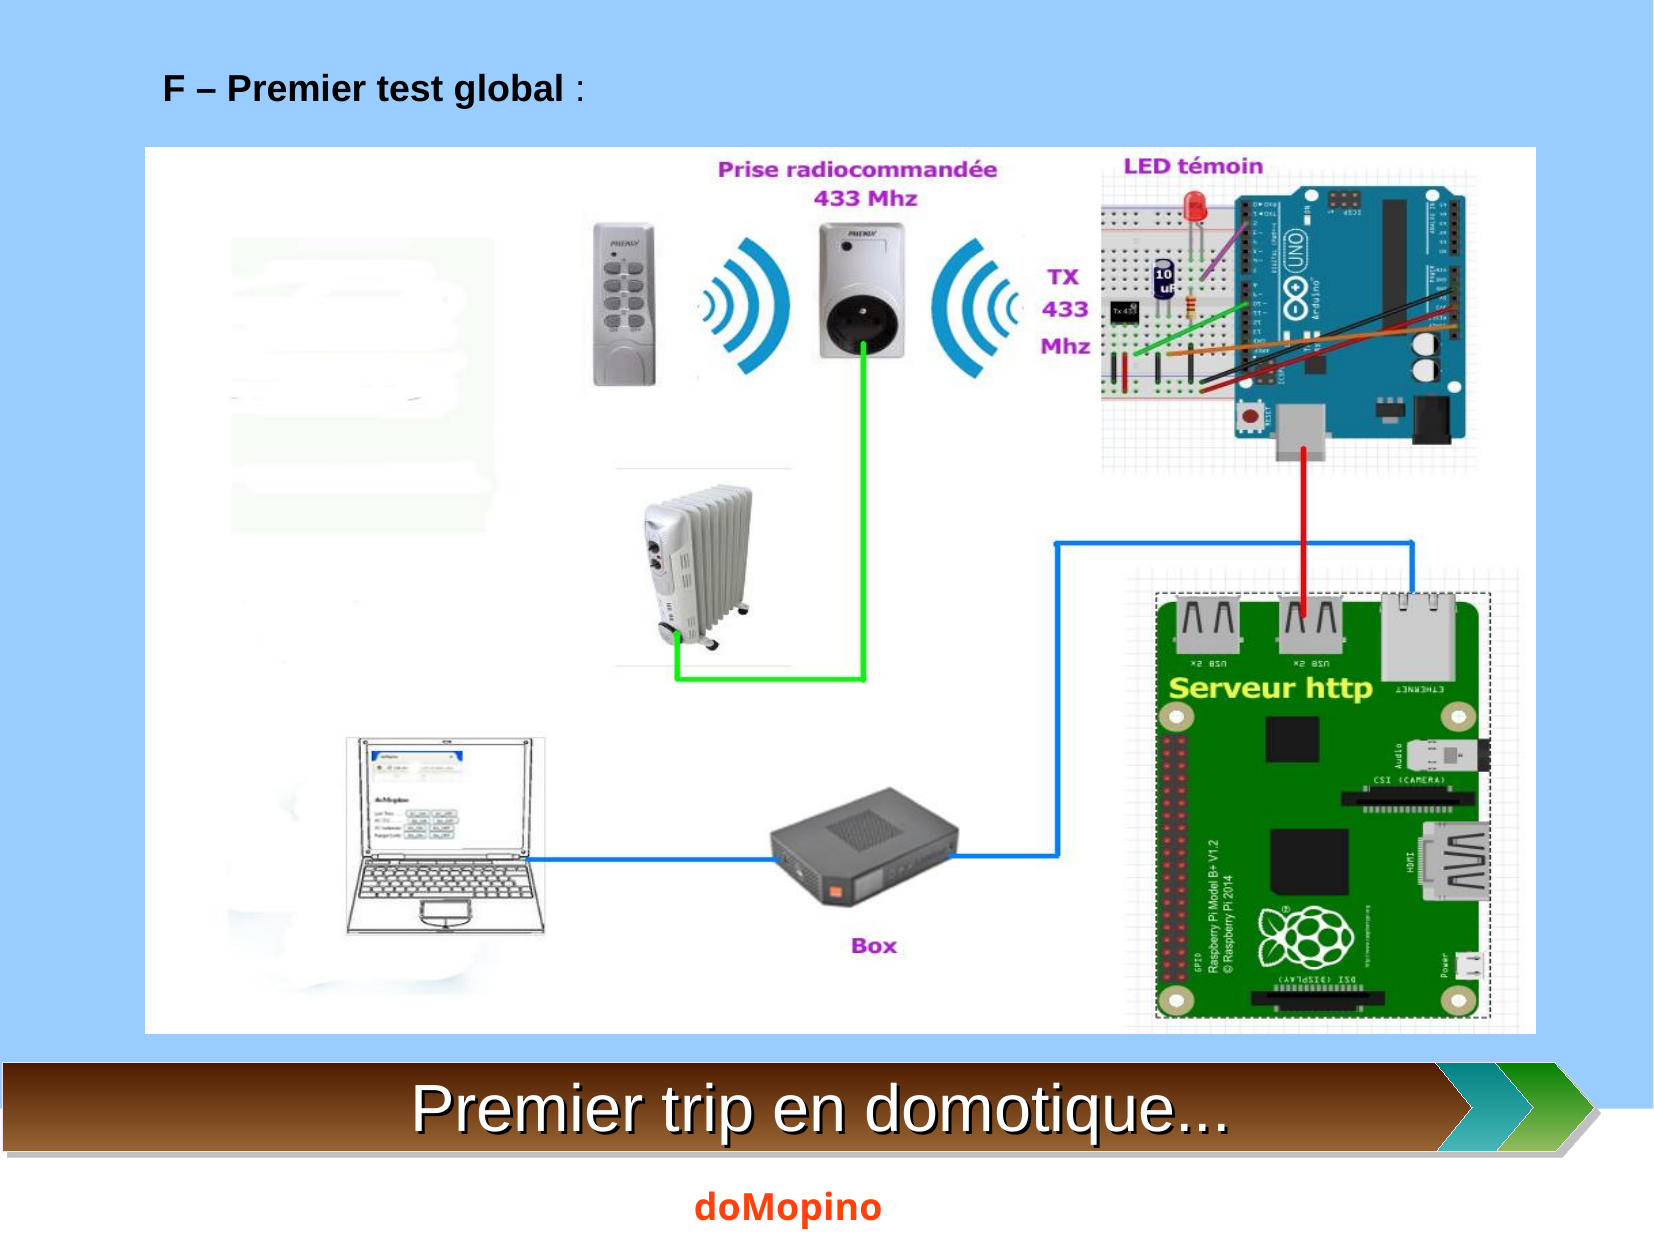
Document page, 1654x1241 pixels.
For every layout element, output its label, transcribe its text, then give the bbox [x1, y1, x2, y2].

picture [145, 147, 1536, 1034]
text_box doMopino [679, 1173, 922, 1241]
text_box F – Premier test global : [147, 60, 601, 119]
title Premier trip en domotique... [76, 1062, 1565, 1154]
